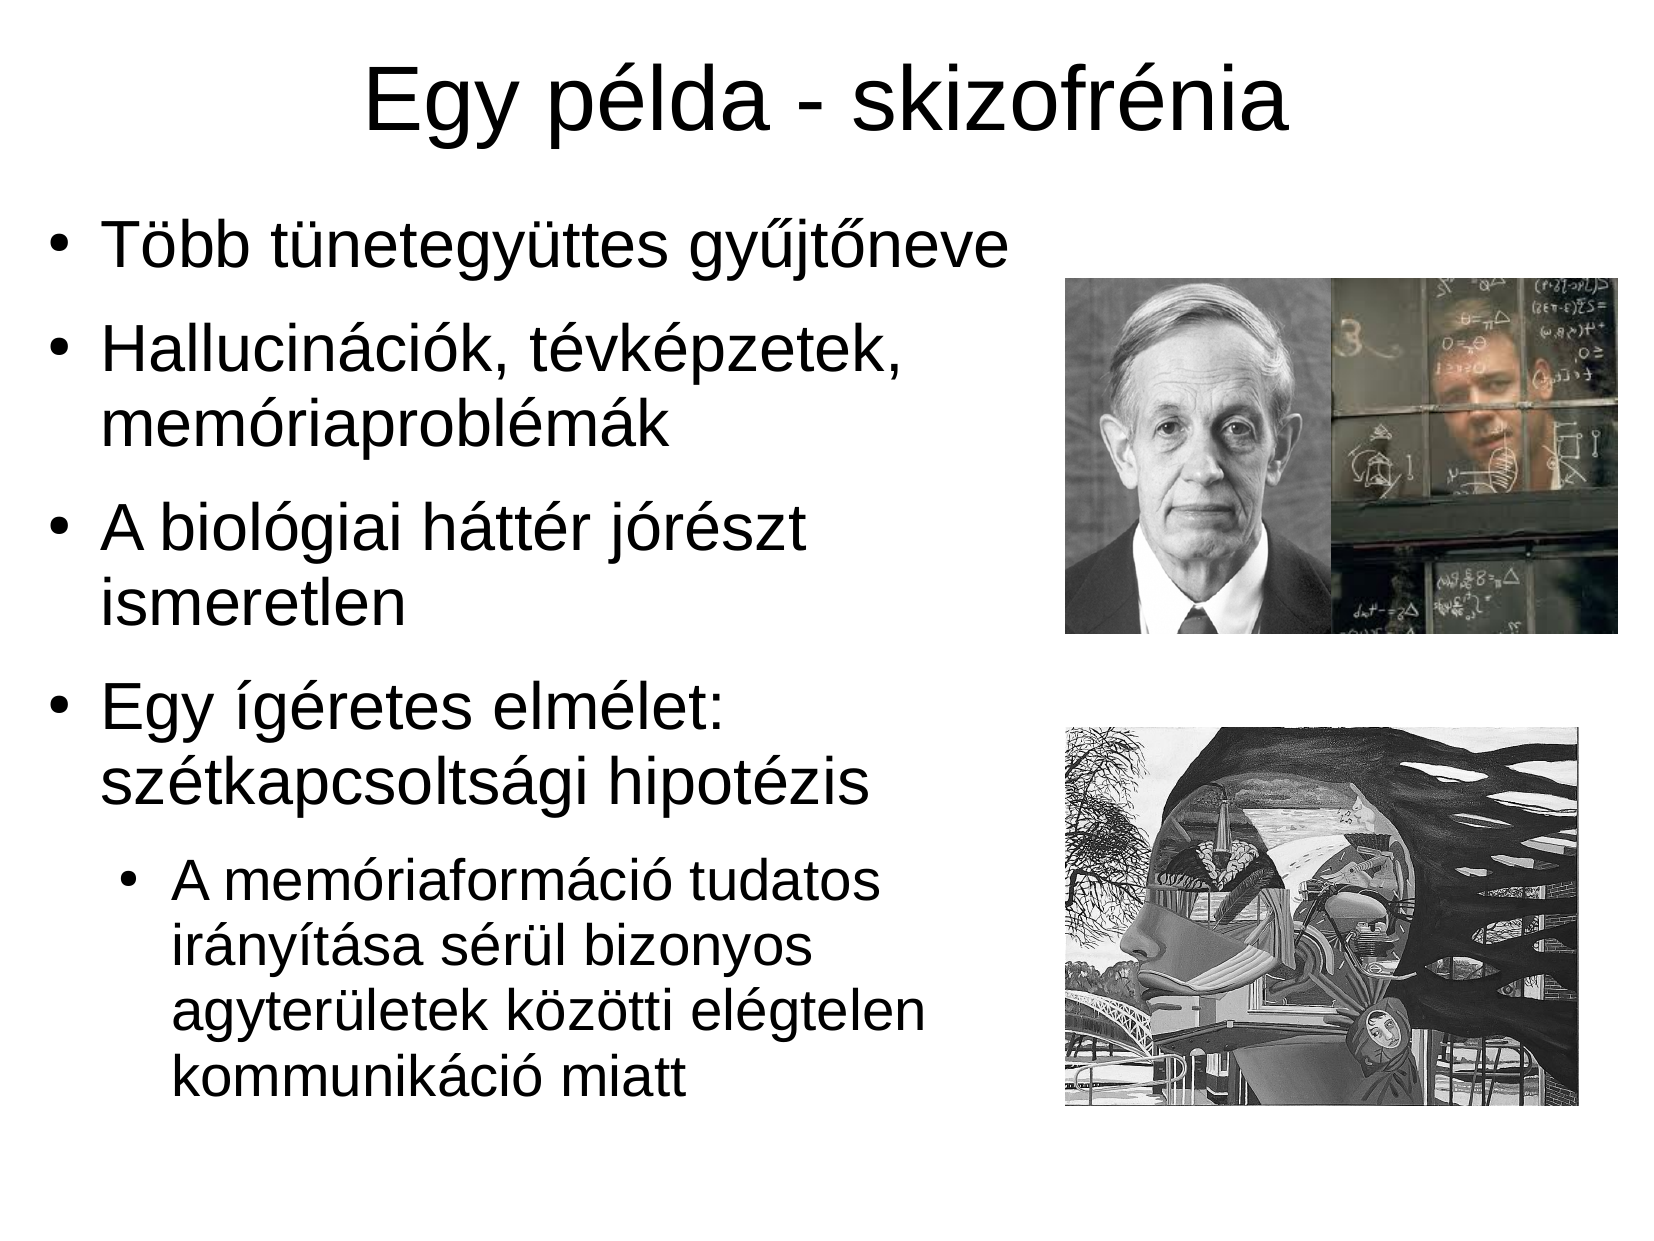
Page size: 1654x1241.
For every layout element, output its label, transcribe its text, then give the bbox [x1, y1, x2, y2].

picture [1065, 727, 1579, 1106]
picture [1065, 278, 1618, 634]
list Több tünetegyüttes gyűjtőneve Hallucinációk, tévképzetek, memóriaproblémák A biológiai háttér jórészt ismeretlen Egy ígéretes elmélet: szétkapcsoltsági hipotézis A memóriaformáció tudatos irányítása sérül bizonyos agyterületek közötti elégtelen kommunikáció miatt [29, 206, 1128, 1109]
title Egy példa - skizofrénia [82, 47, 1571, 150]
